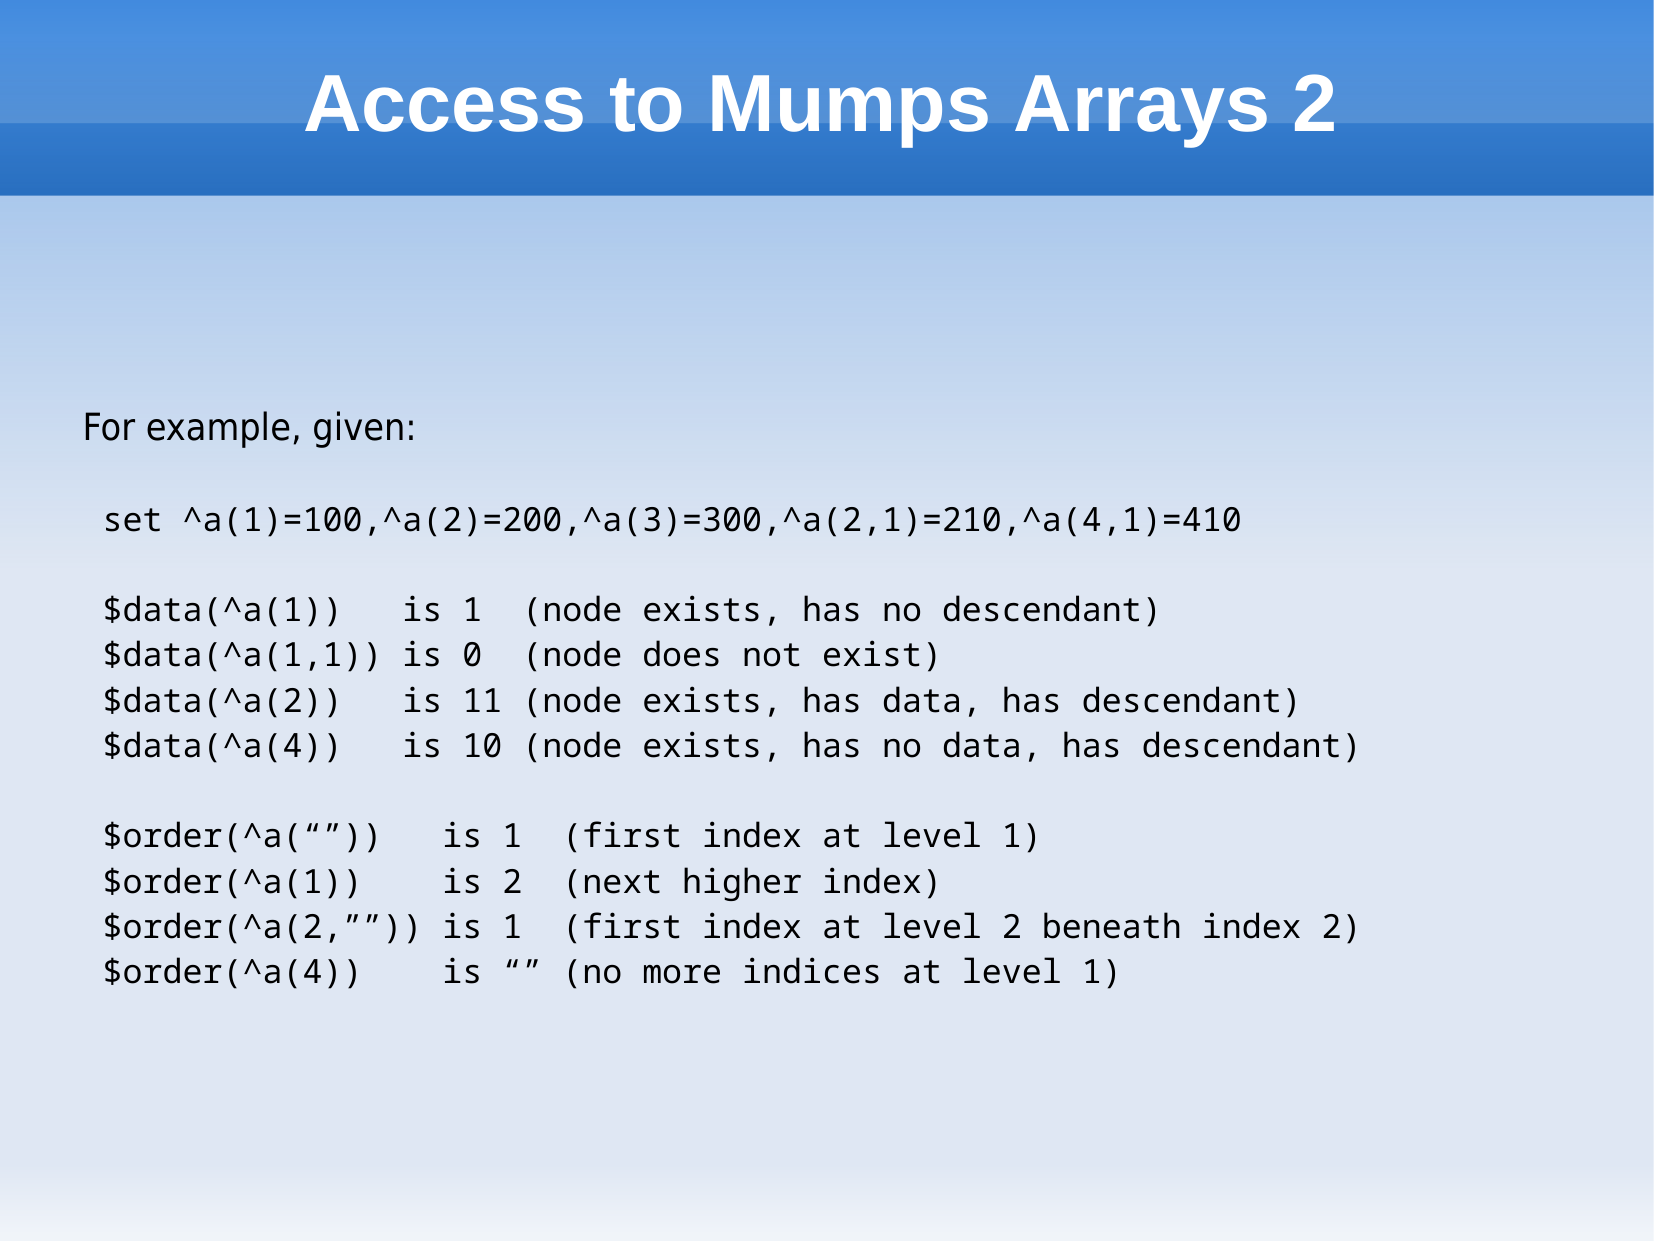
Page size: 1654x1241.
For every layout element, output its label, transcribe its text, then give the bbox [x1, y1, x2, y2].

picture [0, 0, 1654, 1241]
title Access to Mumps Arrays 2 [76, 0, 1565, 208]
subtitle For example, given: set ^a(1)=100,^a(2)=200,^a(3)=300,^a(2,1)=210,^a(4,1)=410 $data(^a(1)) is 1 (node exists, has no descendant) $data(^a(1,1)) is 0 (node does not exist) $data(^a(2)) is 11 (node exists, has data, has descendant) $data(^a(4)) is 10 (node exists, has no data, has descendant) $order(^a(“”)) is 1 (first index at level 1) $order(^a(1)) is 2 (next higher index) $order(^a(2,””)) is 1 (first index at level 2 beneath index 2) $order(^a(4)) is “” (no more indices at level 1) [82, 290, 1571, 1109]
